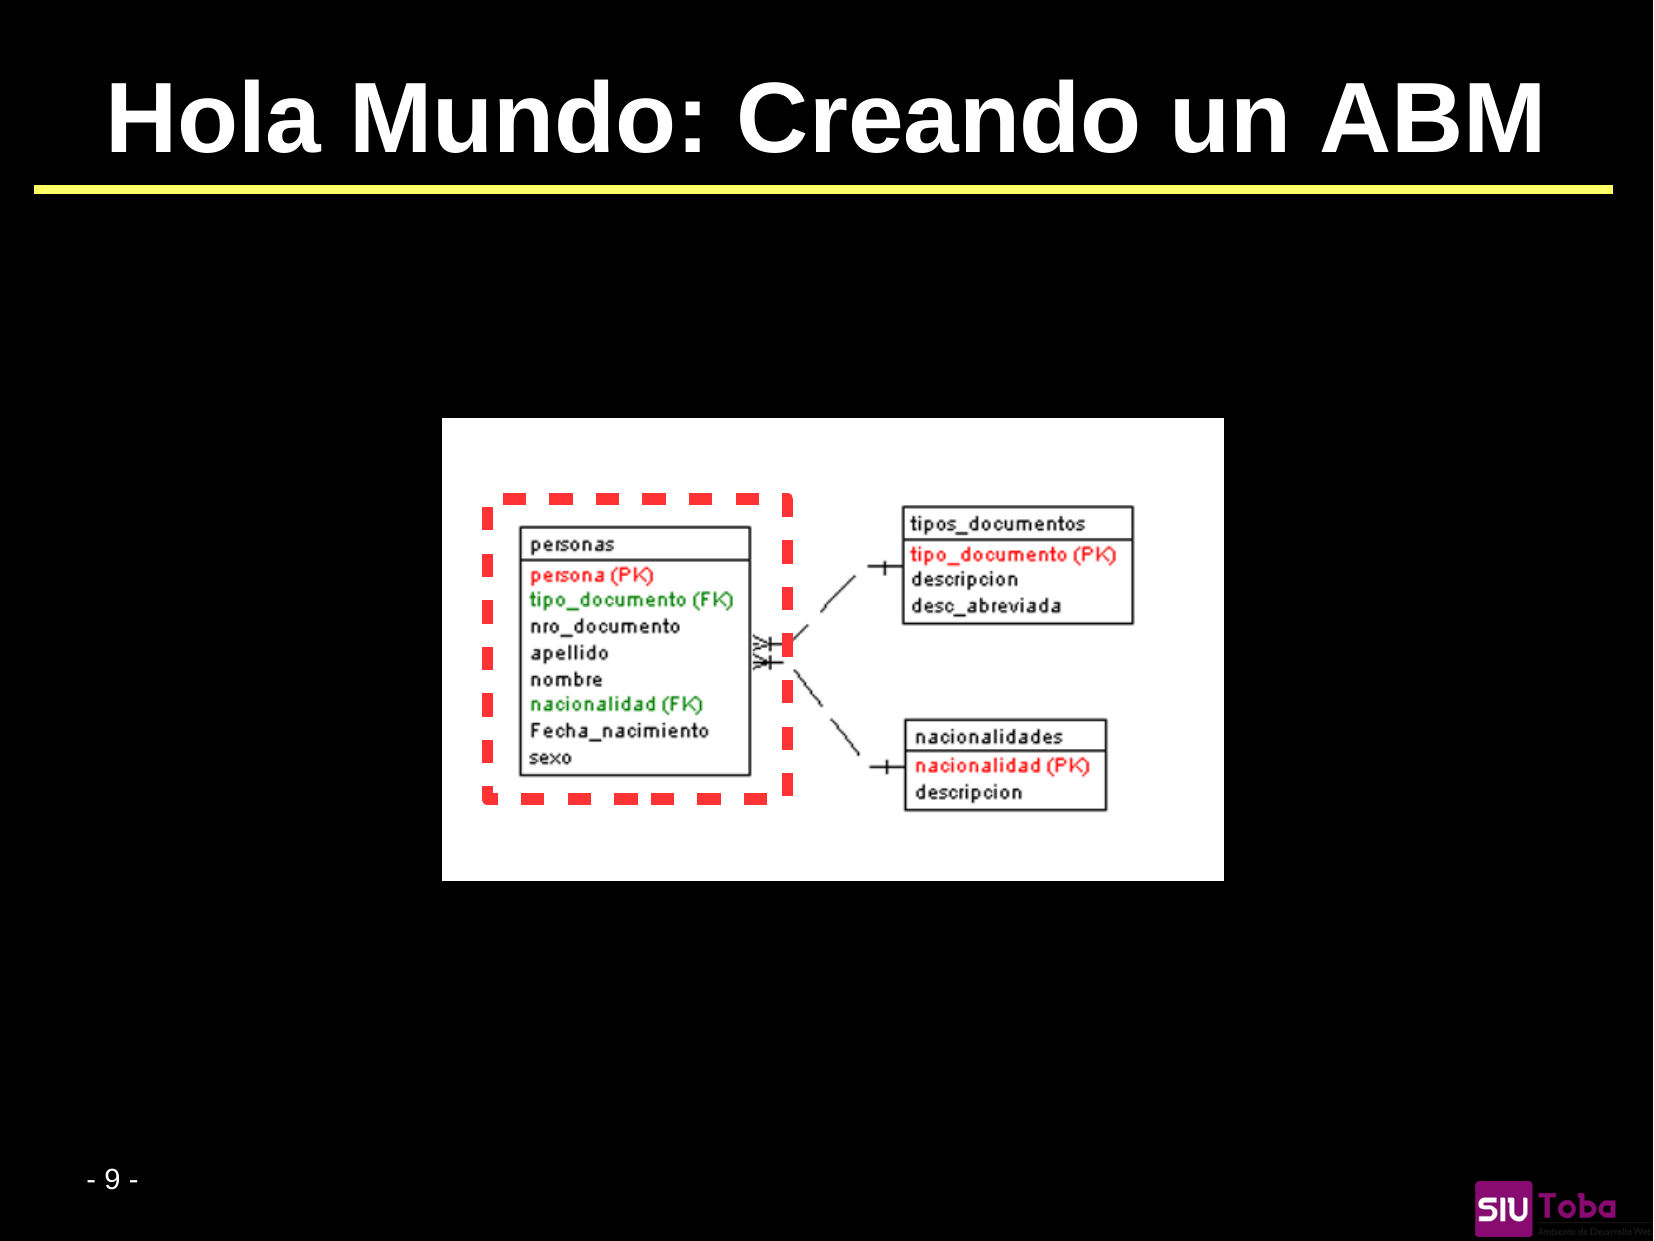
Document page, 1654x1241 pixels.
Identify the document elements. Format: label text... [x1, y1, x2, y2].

title Hola Mundo: Creando un ABM [58, 47, 1594, 188]
picture [442, 418, 1224, 881]
picture [1475, 1181, 1652, 1237]
